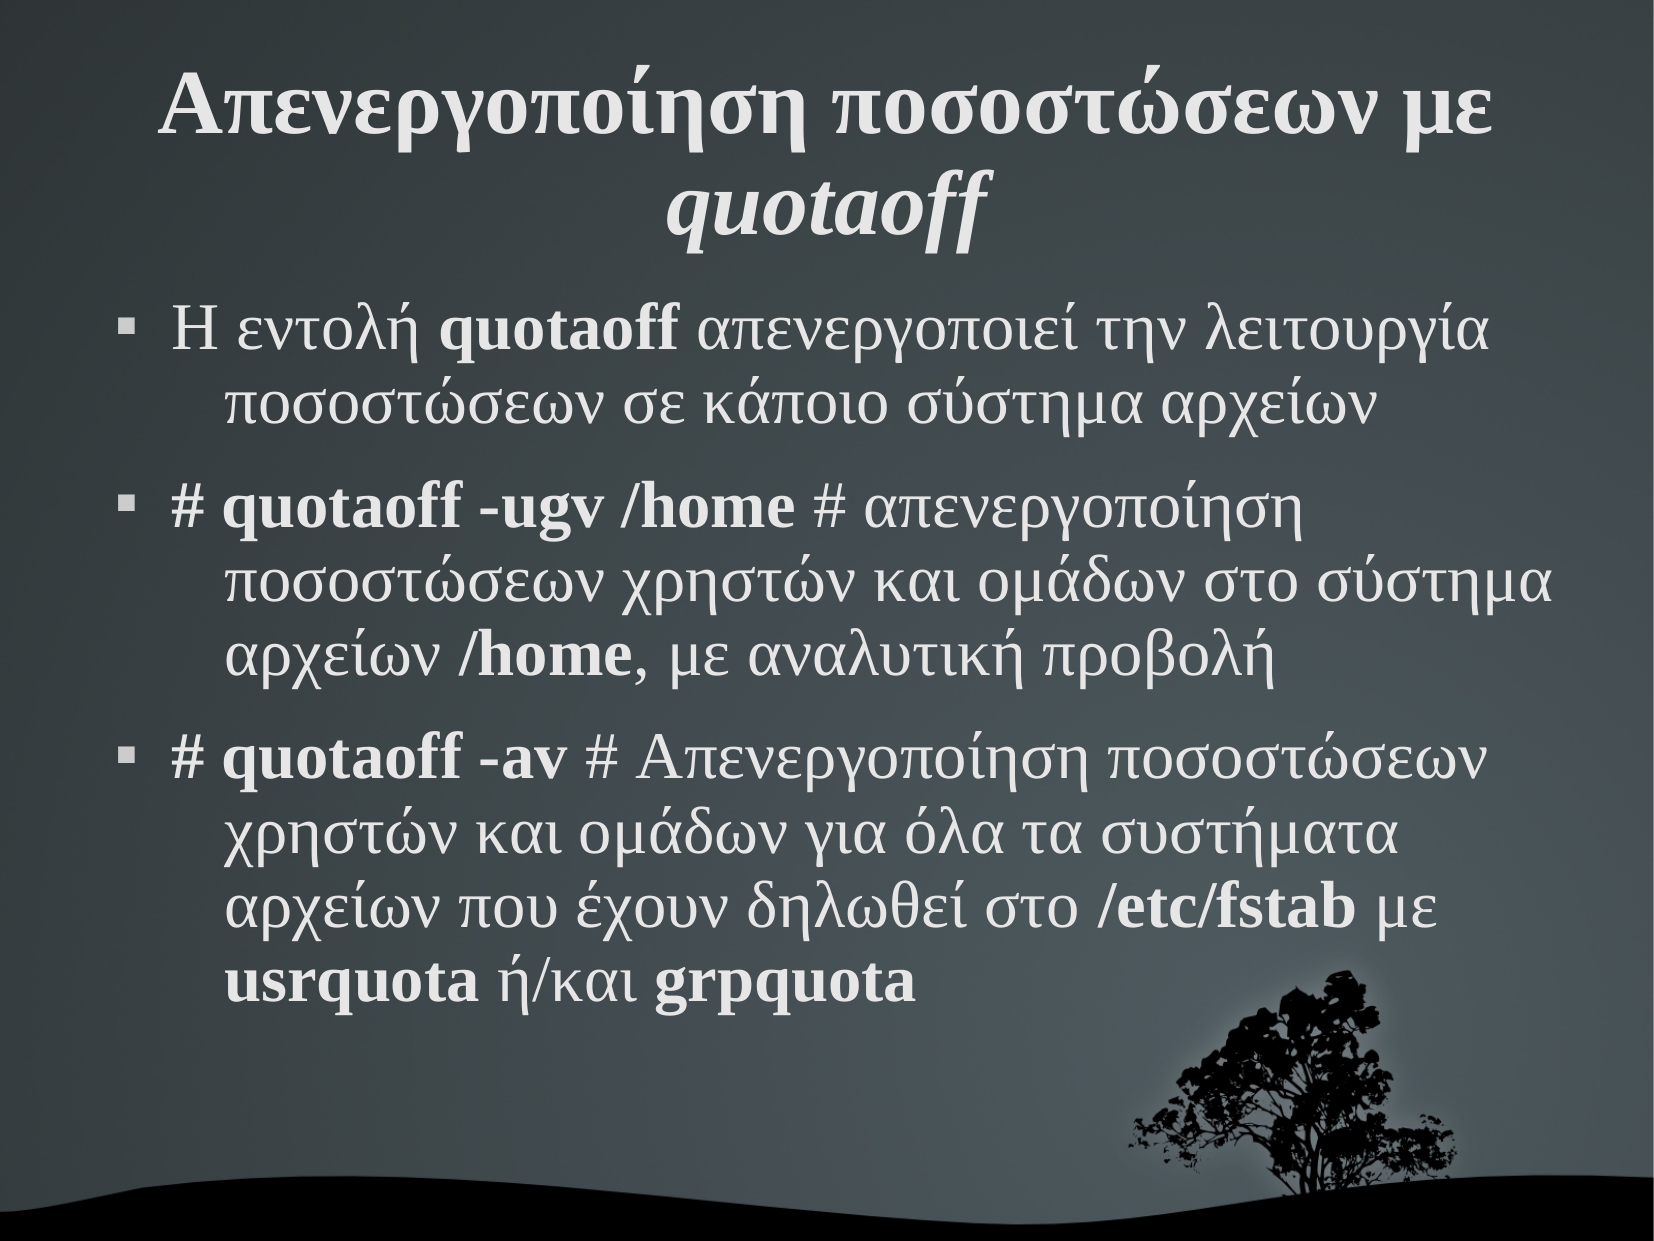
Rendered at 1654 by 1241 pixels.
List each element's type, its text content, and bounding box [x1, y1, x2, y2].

title Απενεργοποίηση ποσοστώσεων με quotaoff [82, 33, 1571, 273]
list Η εντολή quotaoff απενεργοποιεί την λειτουργία ποσοστώσεων σε κάποιο σύστημα αρχείων # quotaoff -ugv /home # απενεργοποίηση ποσοστώσεων χρηστών και ομάδων στο σύστημα αρχείων /home, με αναλυτική προβολή # quotaoff -av # Απενεργοποίηση ποσοστώσεων χρηστών και ομάδων για όλα τα συστήματα αρχείων που έχουν δηλωθεί στο /etc/fstab με usrquota ή/και grpquota [82, 290, 1571, 1116]
picture [0, 0, 1654, 1241]
